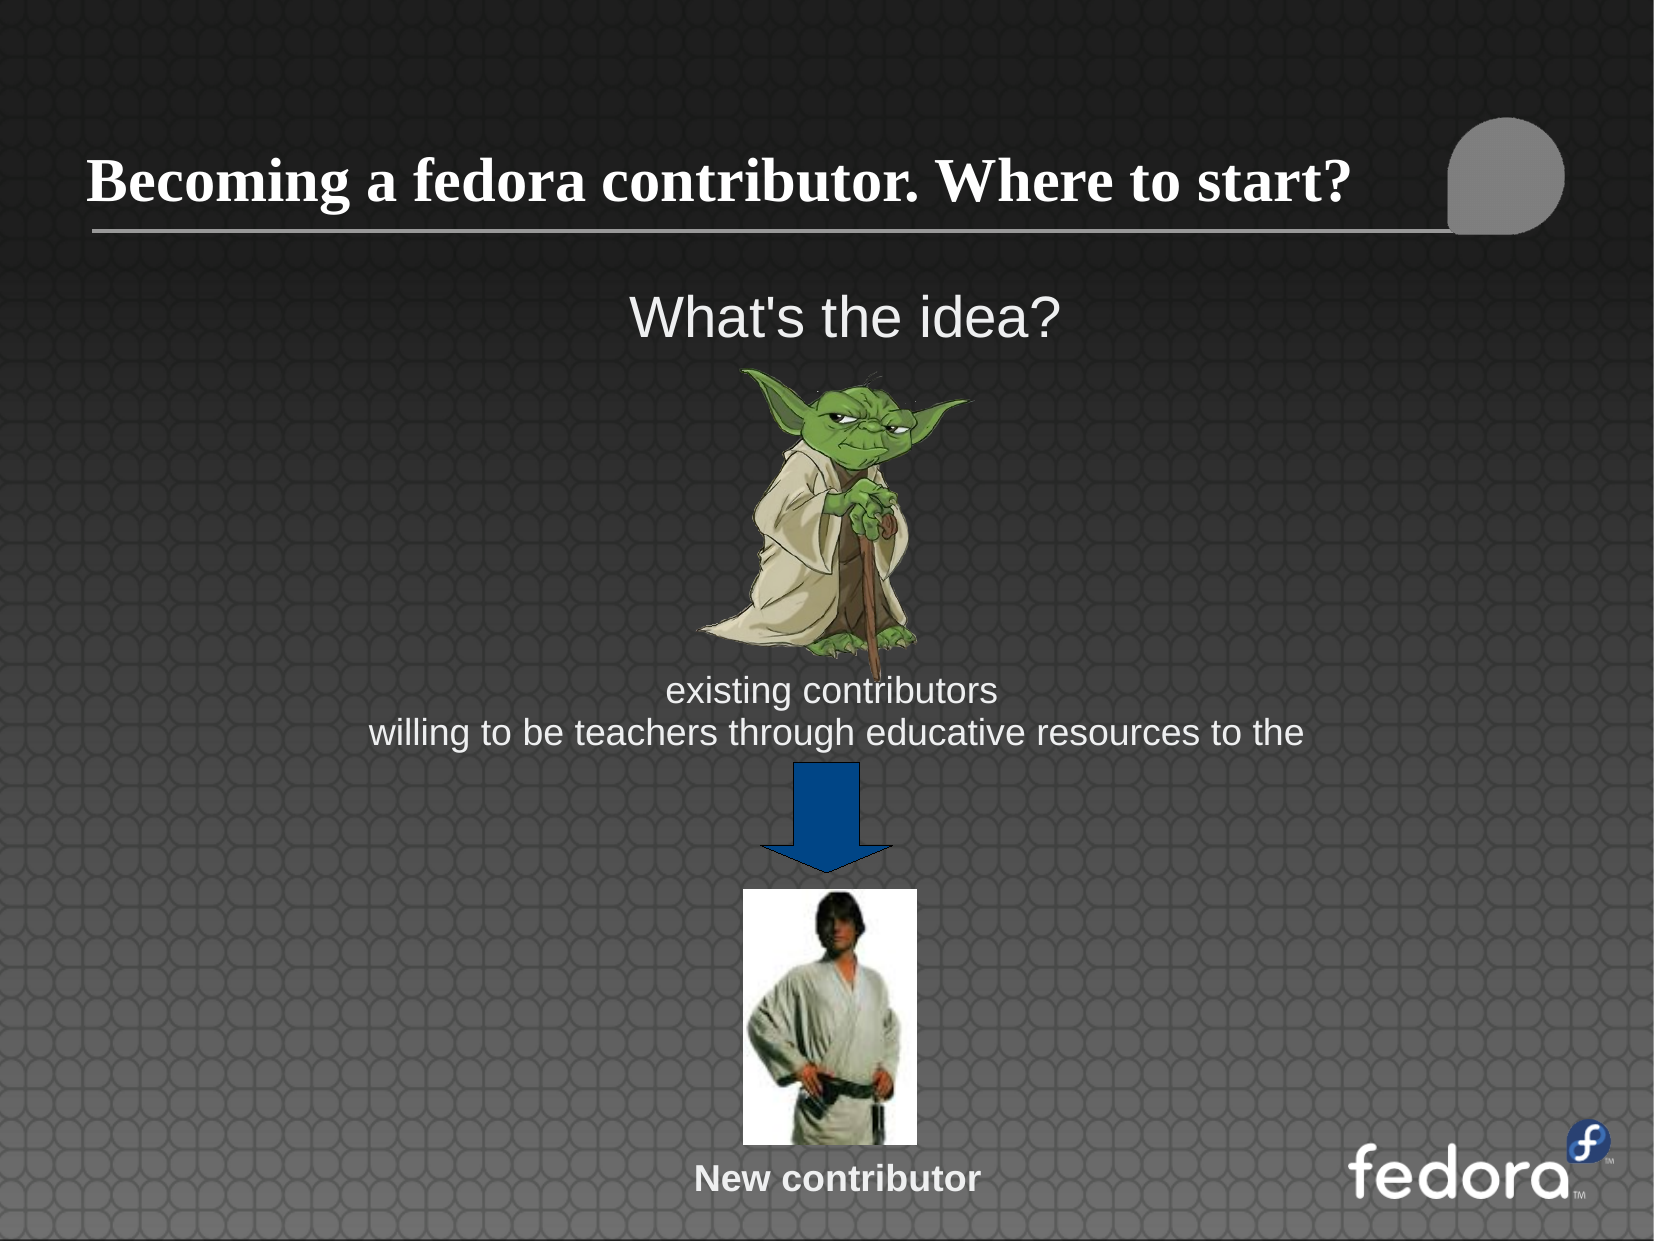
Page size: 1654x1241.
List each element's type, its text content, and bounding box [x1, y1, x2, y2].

text_box New contributor [679, 1150, 997, 1226]
text_box [760, 762, 893, 873]
text_box existing contributors willing to be teachers through educative resources to the [354, 662, 1320, 762]
picture [0, 0, 1654, 1241]
title Becoming a fedora contributor. Where to start? [86, 112, 1576, 249]
text_box What's the idea? [614, 277, 1078, 358]
